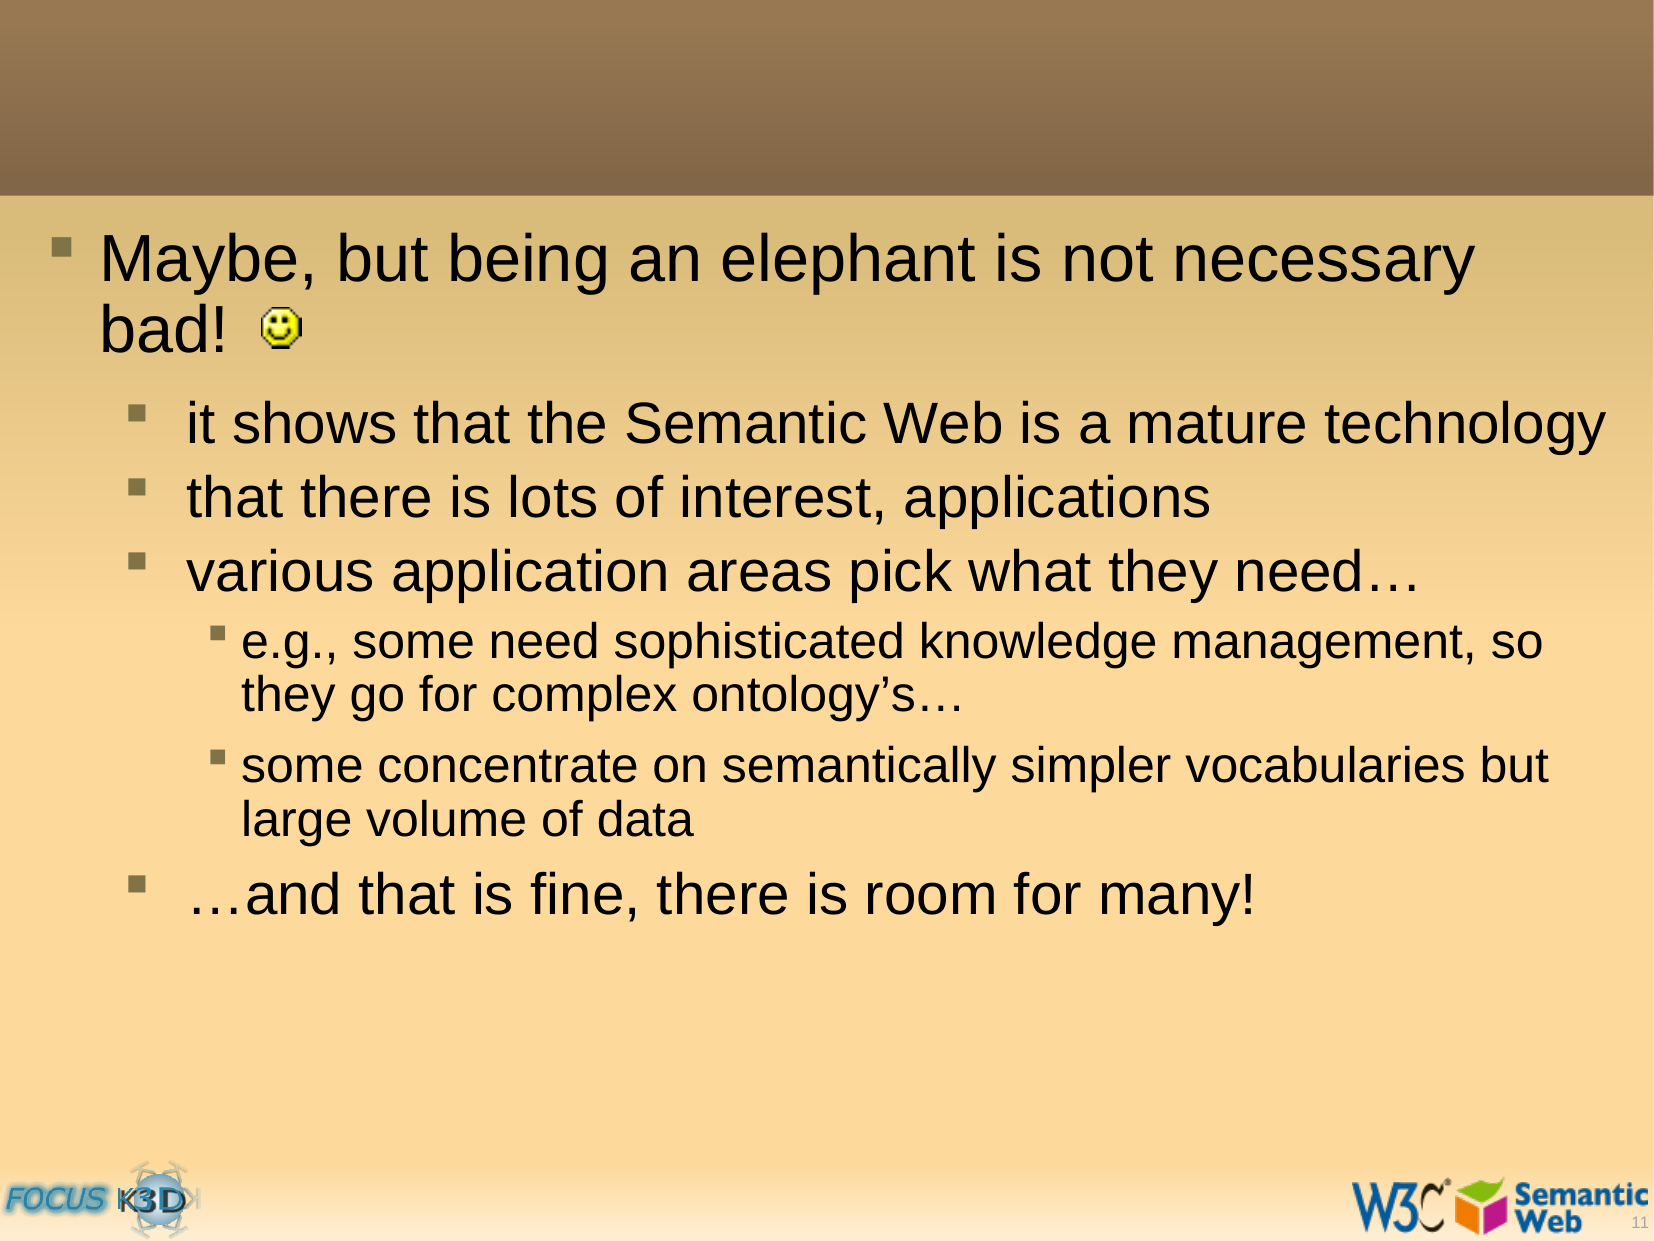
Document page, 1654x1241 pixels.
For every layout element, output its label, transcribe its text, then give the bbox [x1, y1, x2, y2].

picture [0, 0, 1654, 1241]
list Maybe, but being an elephant is not necessary bad! it shows that the Semantic Web is a mature technology that there is lots of interest, applications various application areas pick what they need… e.g., some need sophisticated knowledge management, so they go for complex ontology’s… some concentrate on semantically simpler vocabularies but large volume of data …and that is fine, there is room for many! [29, 212, 1624, 1199]
